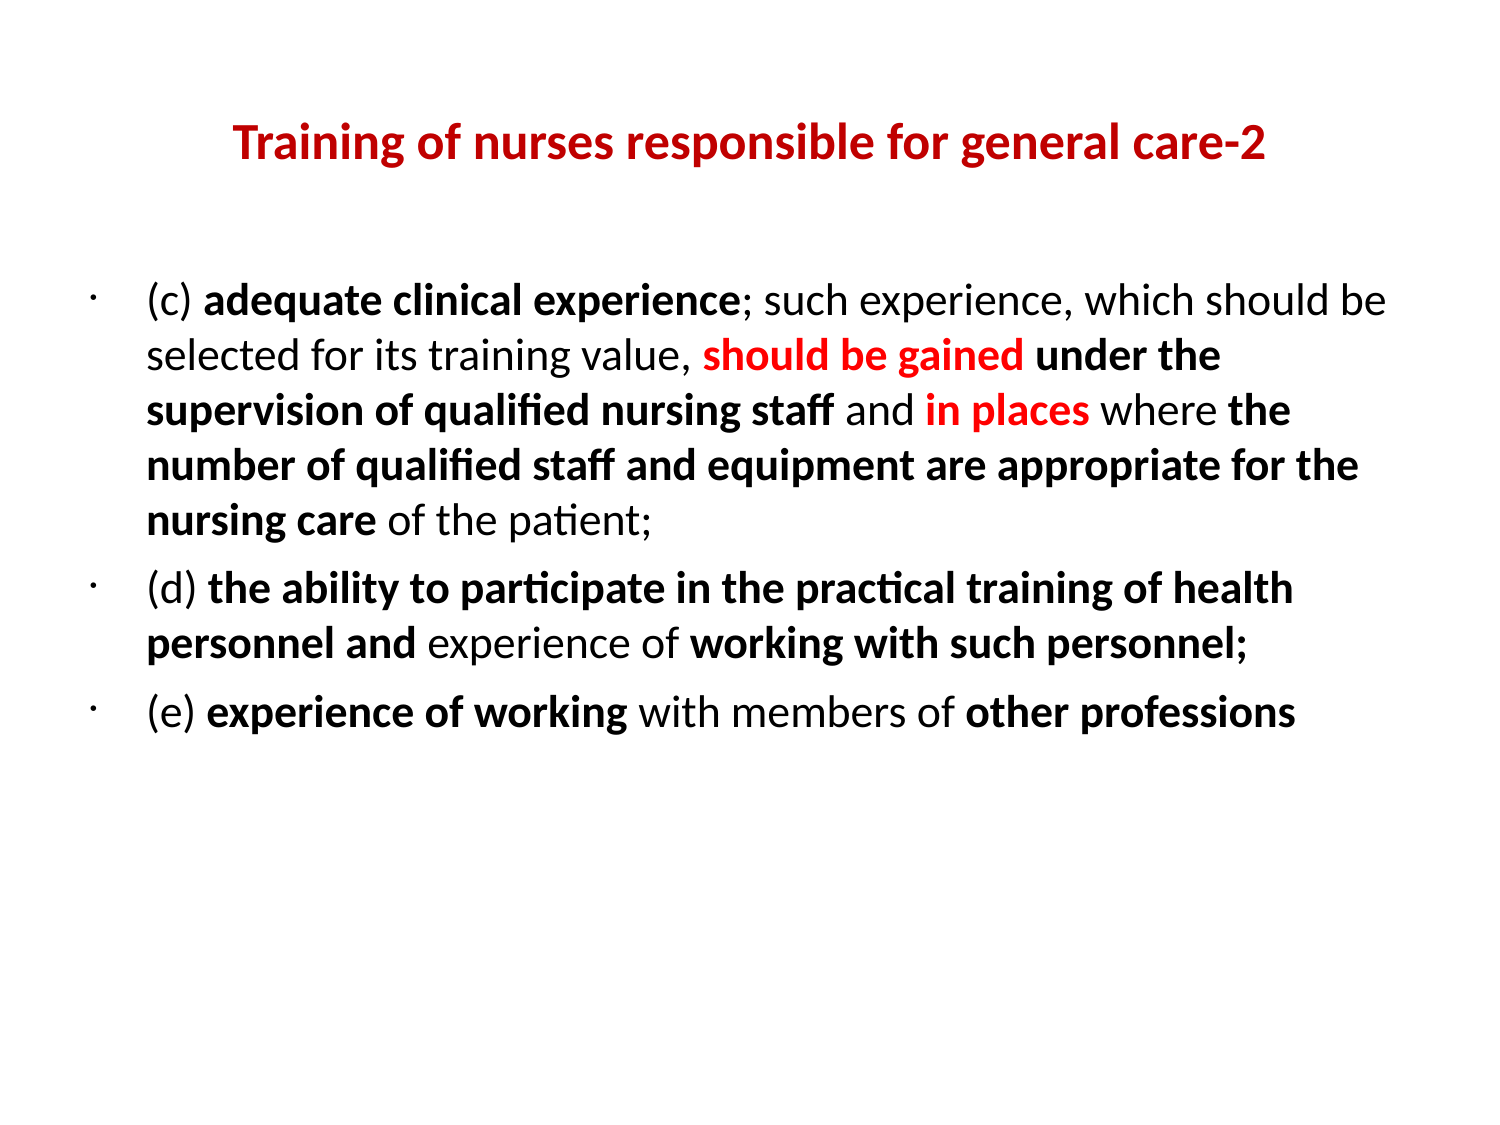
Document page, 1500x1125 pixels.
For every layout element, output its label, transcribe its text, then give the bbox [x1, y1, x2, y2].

list (c) adequate clinical experience; such experience, which should be selected for its training value, should be gained under the supervision of qualified nursing staff and in places where the number of qualified staff and equipment are appropriate for the nursing care of the patient; (d) the ability to participate in the practical training of health personnel and experience of working with such personnel; (e) experience of working with members of other professions [75, 262, 1425, 1005]
title Training of nurses responsible for general care-2 [75, 45, 1425, 233]
